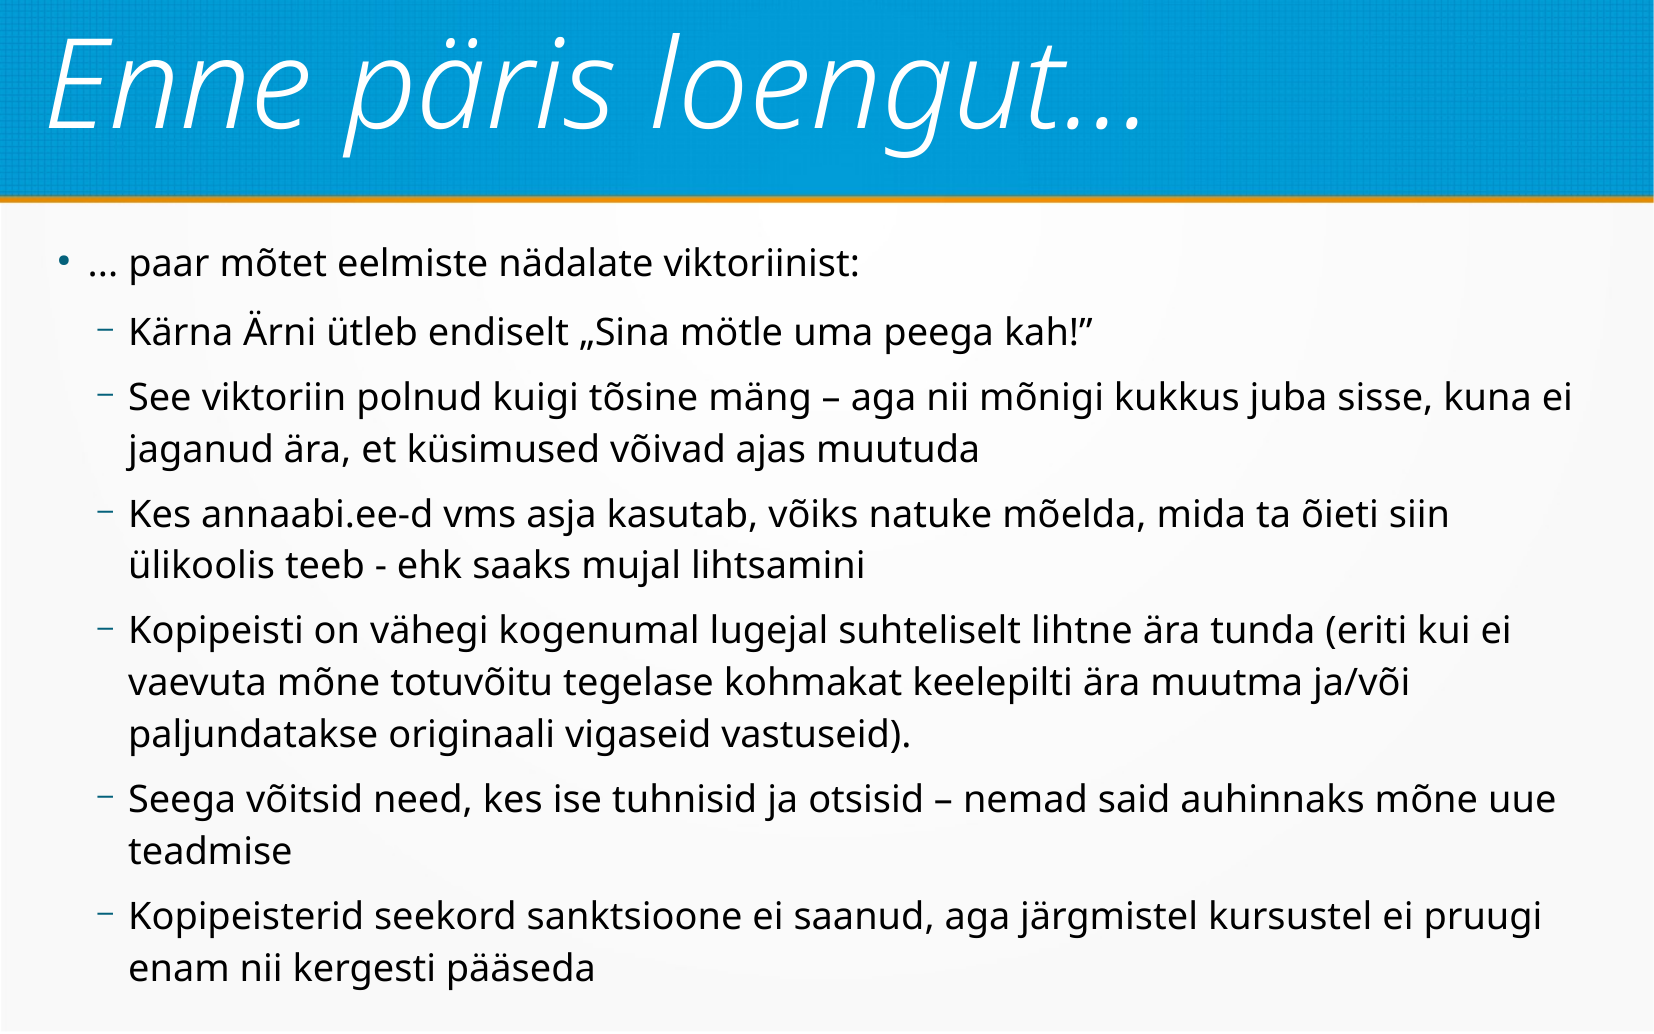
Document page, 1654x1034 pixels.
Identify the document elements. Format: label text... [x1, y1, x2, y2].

list ... paar mõtet eelmiste nädalate viktoriinist: Kärna Ärni ütleb endiselt „Sina mötle uma peega kah!” See viktoriin polnud kuigi tõsine mäng – aga nii mõnigi kukkus juba sisse, kuna ei jaganud ära, et küsimused võivad ajas muutuda Kes annaabi.ee-d vms asja kasutab, võiks natuke mõelda, mida ta õieti siin ülikoolis teeb - ehk saaks mujal lihtsamini Kopipeisti on vähegi kogenumal lugejal suhteliselt lihtne ära tunda (eriti kui ei vaevuta mõne totuvõitu tegelase kohmakat keelepilti ära muutma ja/või paljundatakse originaali vigaseid vastuseid). Seega võitsid need, kes ise tuhnisid ja otsisid – nemad said auhinnaks mõne uue teadmise Kopipeisterid seekord sanktsioone ei saanud, aga järgmistel kursustel ei pruugi enam nii kergesti pääseda [47, 236, 1607, 1002]
title Enne päris loengut... [43, 0, 1619, 166]
picture [0, 195, 1654, 1034]
